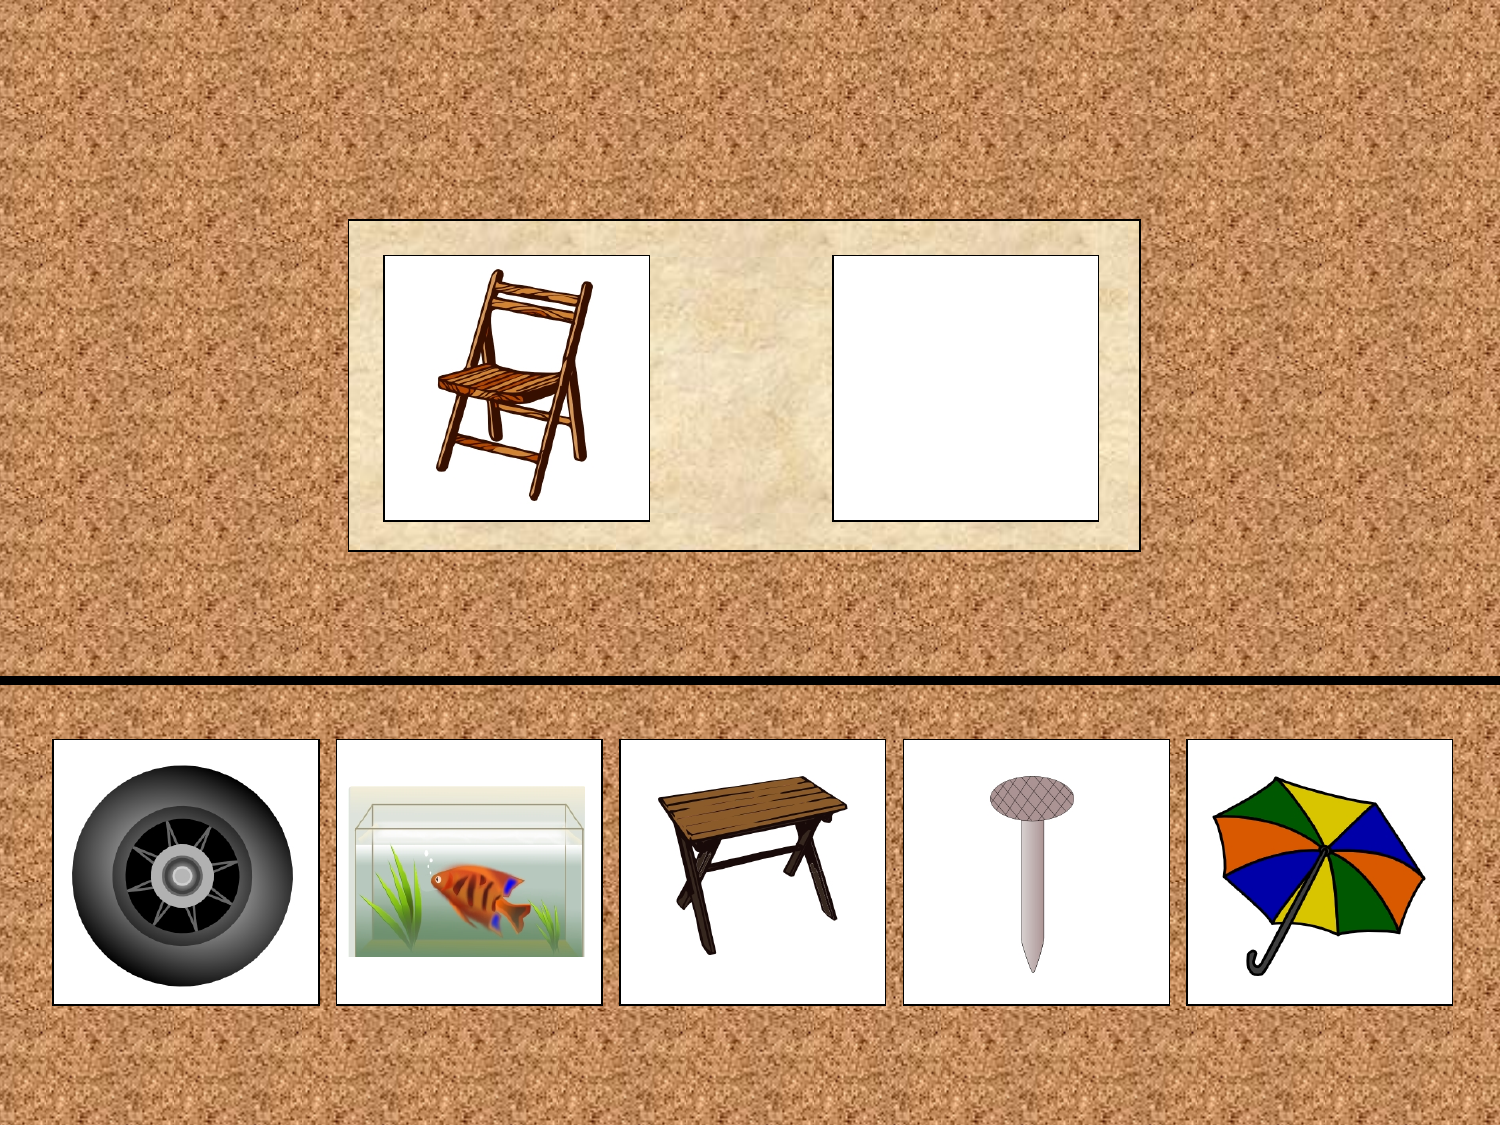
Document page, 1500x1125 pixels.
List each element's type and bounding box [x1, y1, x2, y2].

text_box [619, 739, 886, 1006]
picture [0, 685, 1500, 1125]
text_box [1186, 739, 1453, 1006]
text_box [348, 219, 1140, 551]
text_box [52, 739, 319, 1006]
picture [0, 0, 1500, 676]
text_box [903, 739, 1170, 1006]
text_box [336, 739, 603, 1006]
